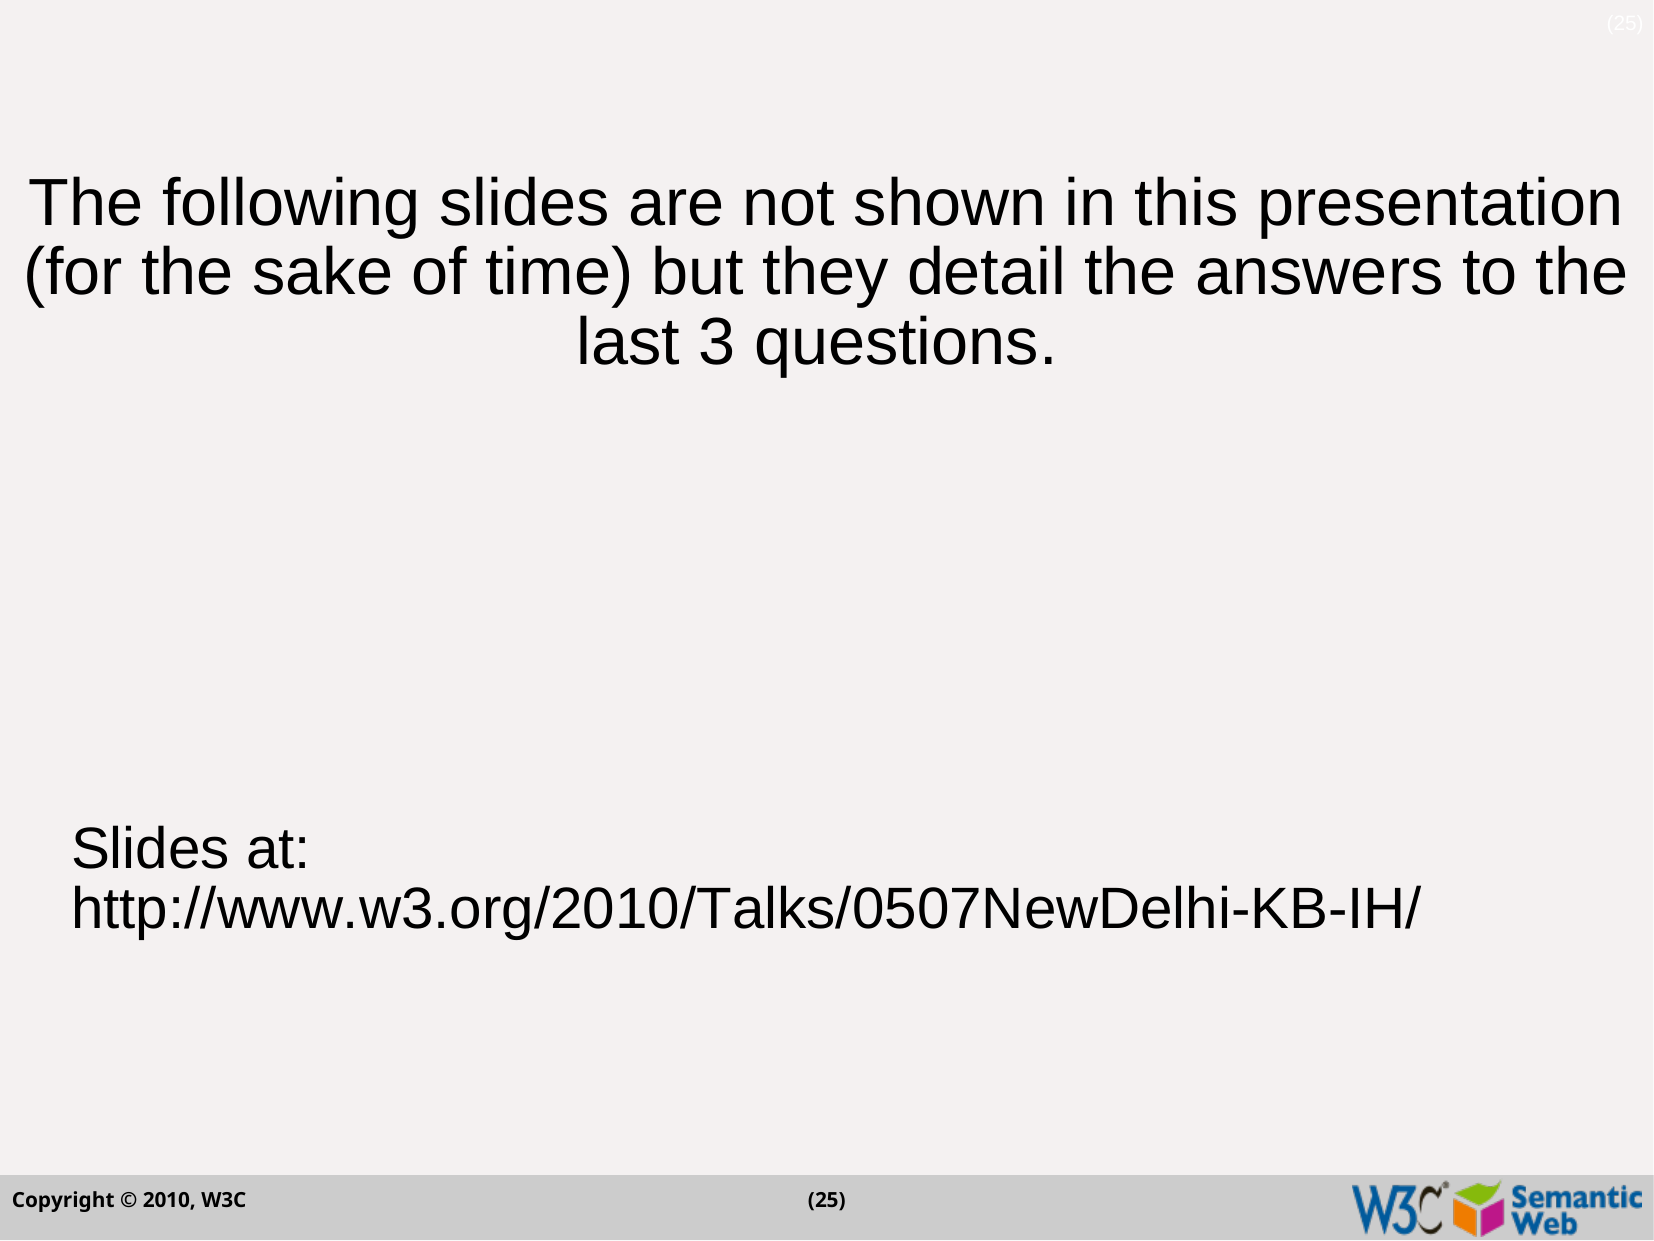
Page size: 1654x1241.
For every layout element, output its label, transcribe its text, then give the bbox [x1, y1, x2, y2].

subtitle The following slides are not shown in this presentation (for the sake of time) but they detail the answers to the last 3 questions. [0, 7, 1654, 1126]
text_box Slides at: http://www.w3.org/2010/Talks/0507NewDelhi-KB-IH/ [56, 812, 1469, 953]
picture [1352, 1178, 1642, 1237]
